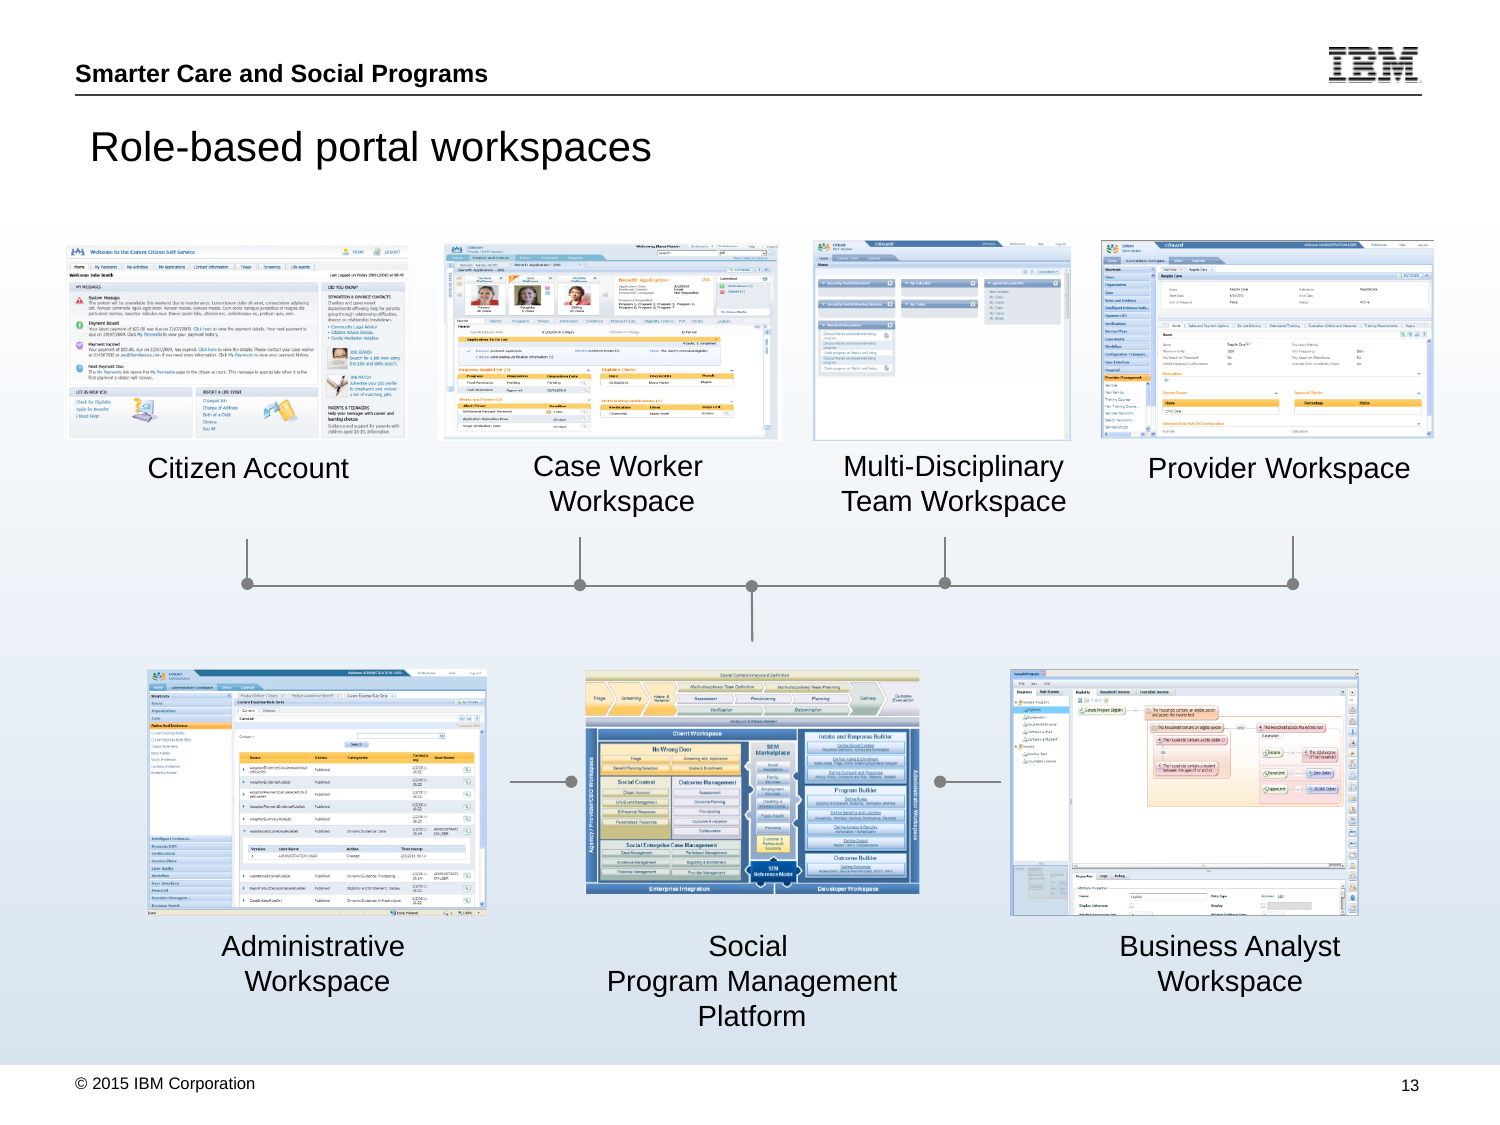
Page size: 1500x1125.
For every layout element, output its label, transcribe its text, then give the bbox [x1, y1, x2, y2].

text_box Provider Workspace [1114, 442, 1446, 492]
text_box Case Worker Workspace [449, 440, 794, 525]
text_box Citizen Account [85, 442, 412, 492]
text_box Social Program Management Platform [489, 920, 1016, 1040]
text_box Multi-Disciplinary Team Workspace [794, 440, 1114, 525]
picture [437, 242, 783, 441]
picture [1010, 669, 1359, 916]
text_box Business Analyst Workspace [1056, 920, 1405, 1005]
picture [147, 669, 487, 916]
picture [64, 240, 409, 440]
title Role-based portal workspaces [75, 112, 1421, 180]
picture [584, 670, 920, 894]
picture [813, 240, 1071, 441]
picture [1101, 240, 1434, 439]
text_box Administrative Workspace [160, 920, 475, 1005]
text_box [0, 211, 1500, 1065]
